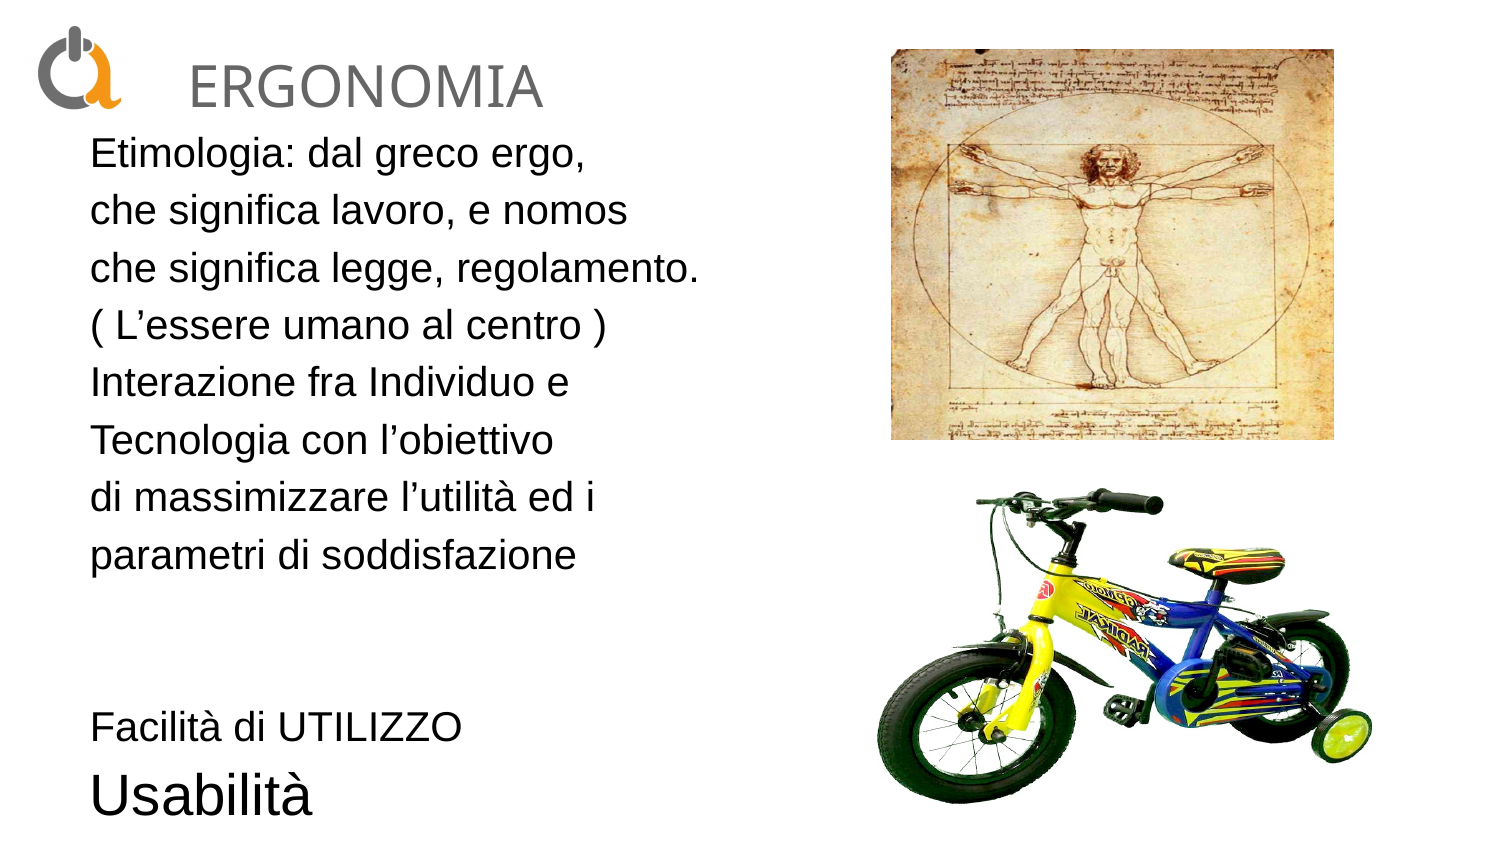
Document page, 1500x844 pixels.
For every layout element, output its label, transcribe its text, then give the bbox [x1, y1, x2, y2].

list ERGONOMIA Etimologia: dal greco ergo, che significa lavoro, e nomos che significa legge, regolamento. ( L’essere umano al centro ) Interazione fra Individuo e Tecnologia con l’obiettivo di massimizzare l’utilità ed i parametri di soddisfazione Facilità di UTILIZZO Usabilità [75, 40, 1426, 794]
picture [761, 430, 1477, 833]
picture [891, 49, 1334, 440]
picture [23, 23, 128, 115]
